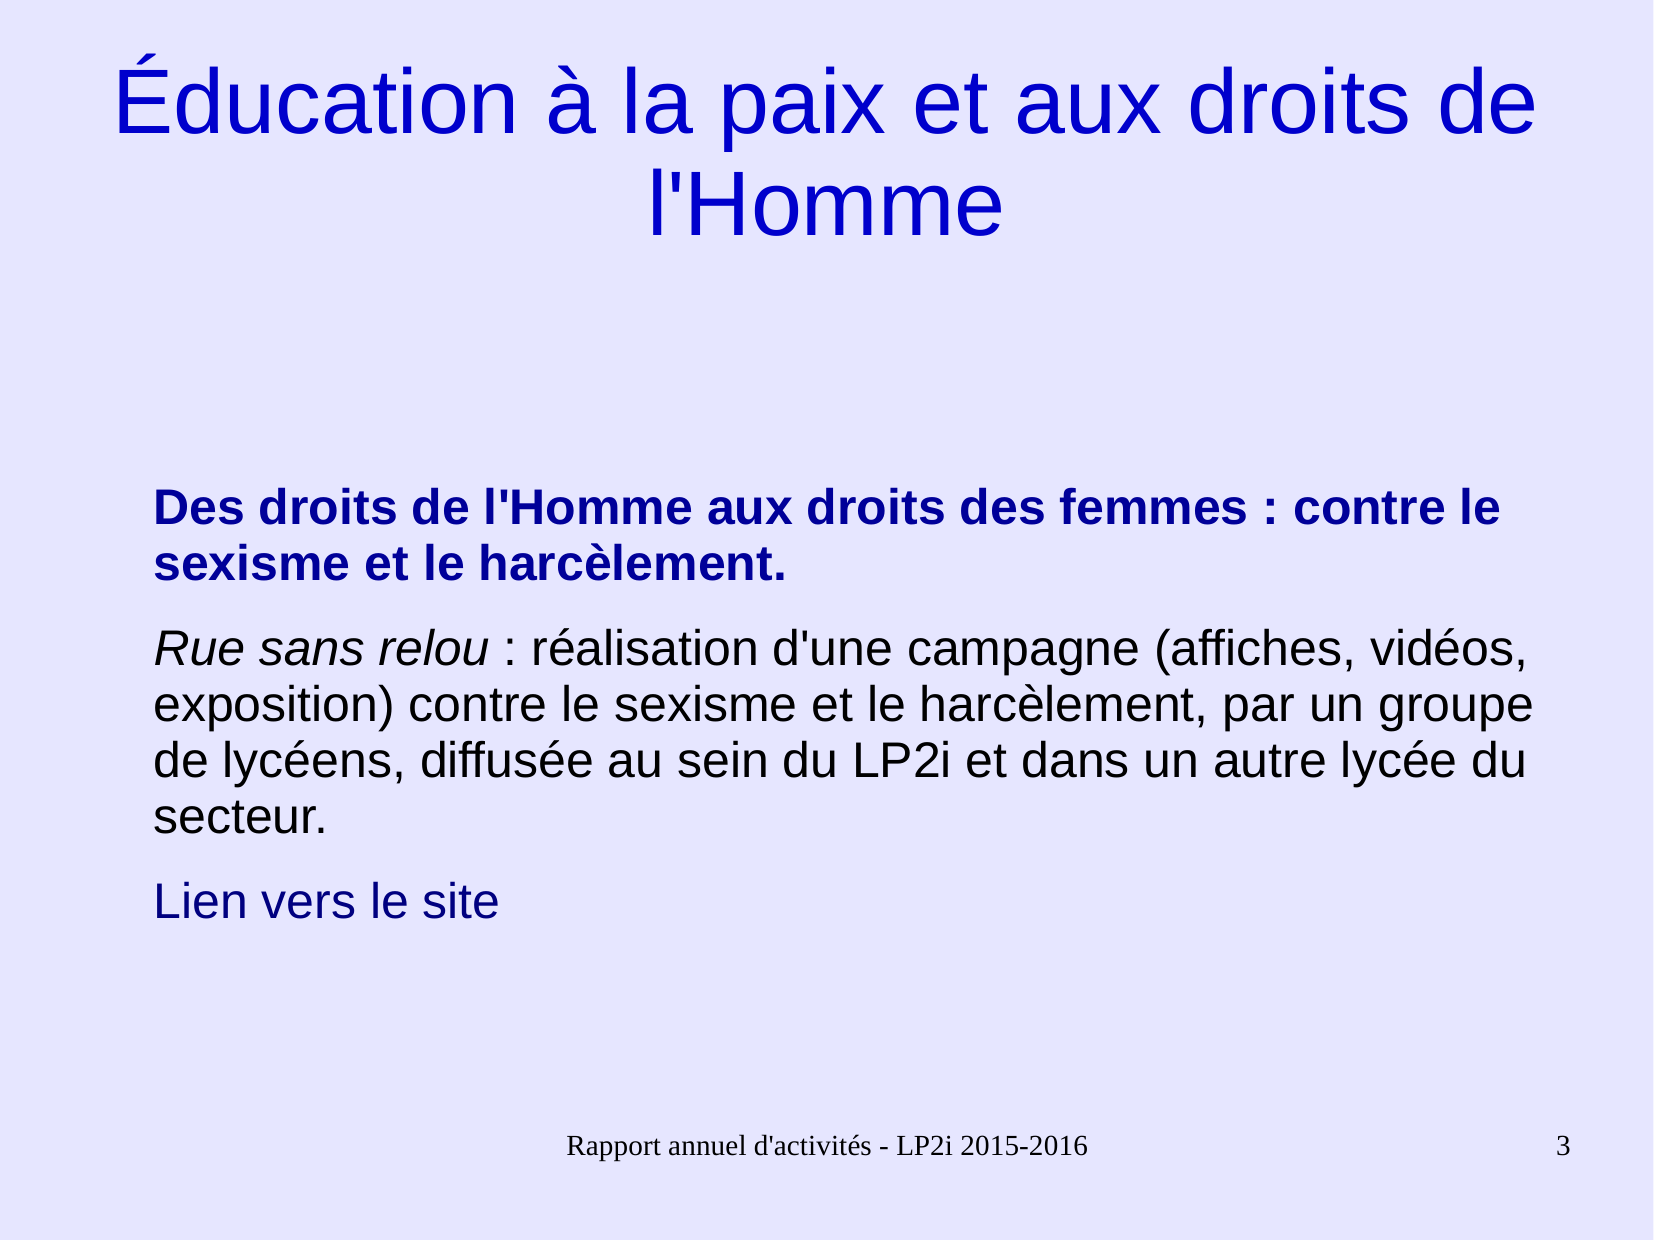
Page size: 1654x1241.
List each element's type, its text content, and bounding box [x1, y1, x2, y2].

title Éducation à la paix et aux droits de l'Homme [82, 49, 1571, 257]
list Des droits de l'Homme aux droits des femmes : contre le sexisme et le harcèlement. Rue sans relou : réalisation d'une campagne (affiches, vidéos, exposition) contre le sexisme et le harcèlement, par un groupe de lycéens, diffusée au sein du LP2i et dans un autre lycée du secteur. Lien vers le site [82, 290, 1571, 1010]
